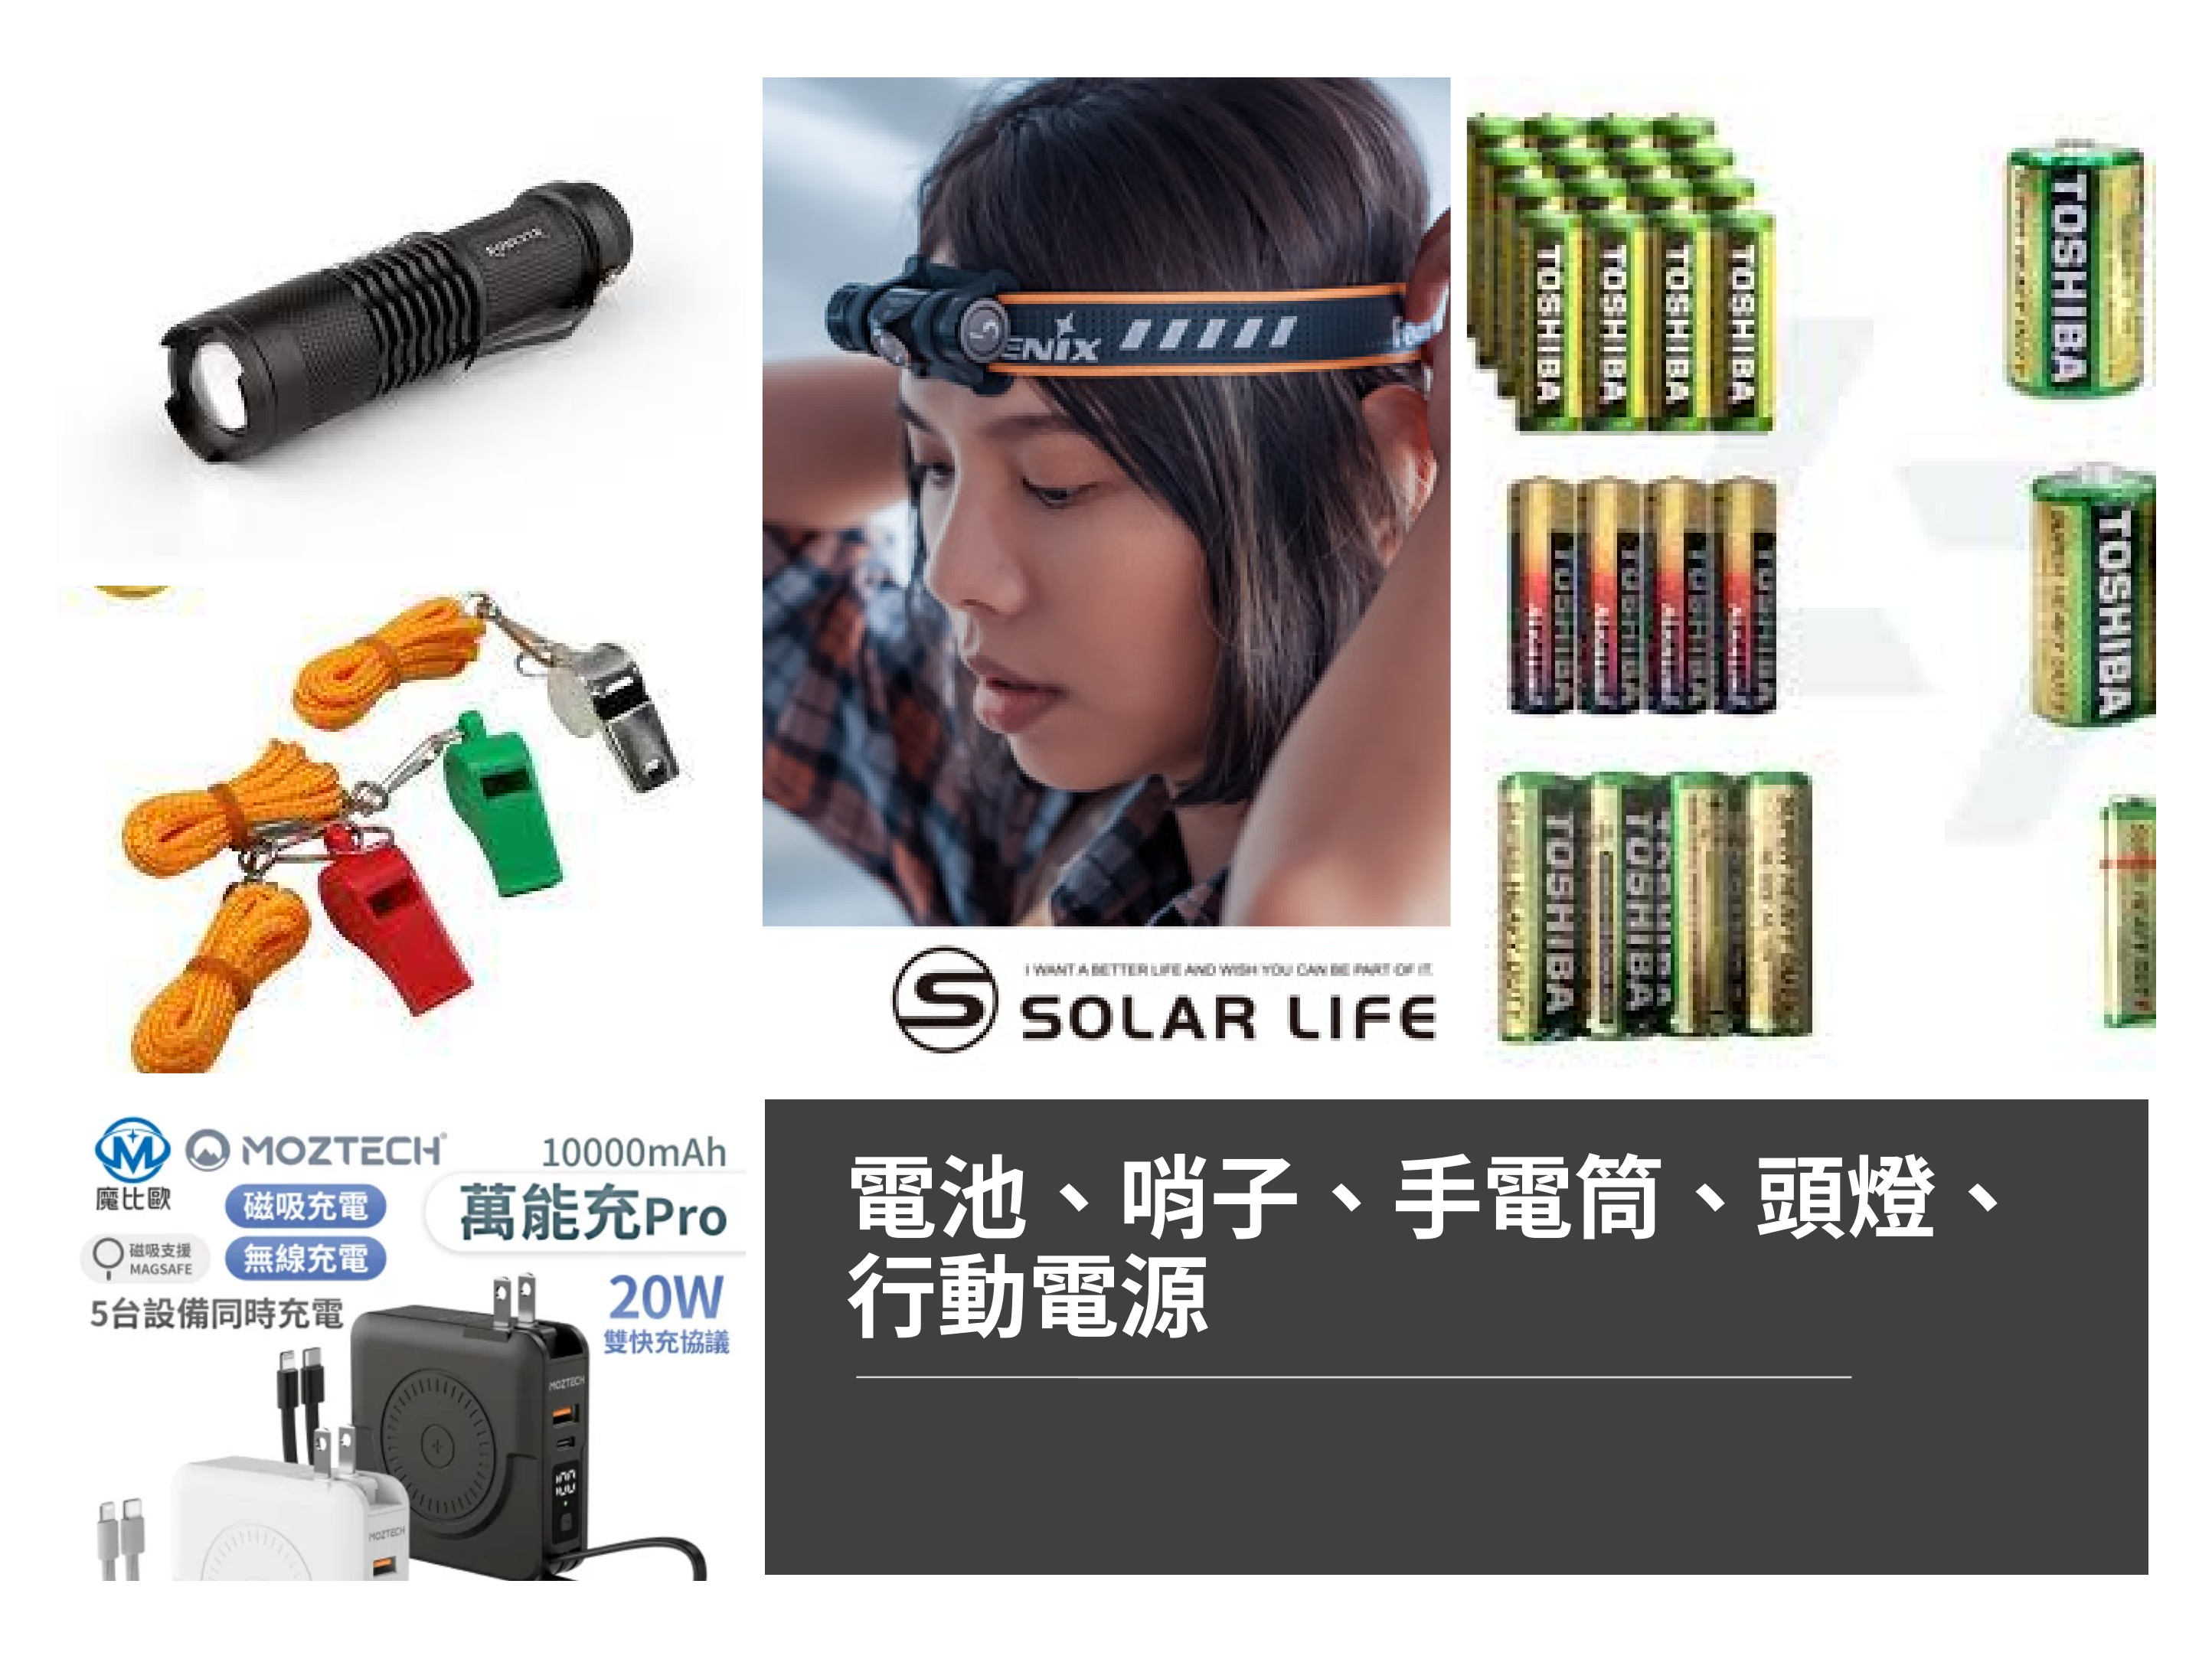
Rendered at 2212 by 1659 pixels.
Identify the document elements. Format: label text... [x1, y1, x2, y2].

text_box [773, 1107, 2141, 1567]
picture [57, 77, 747, 564]
text_box 電池、哨子、手電筒、頭燈、行動電源 [835, 1147, 2074, 1356]
picture [762, 77, 1451, 1073]
picture [57, 1094, 747, 1581]
picture [1466, 77, 2156, 1073]
picture [57, 586, 747, 1073]
